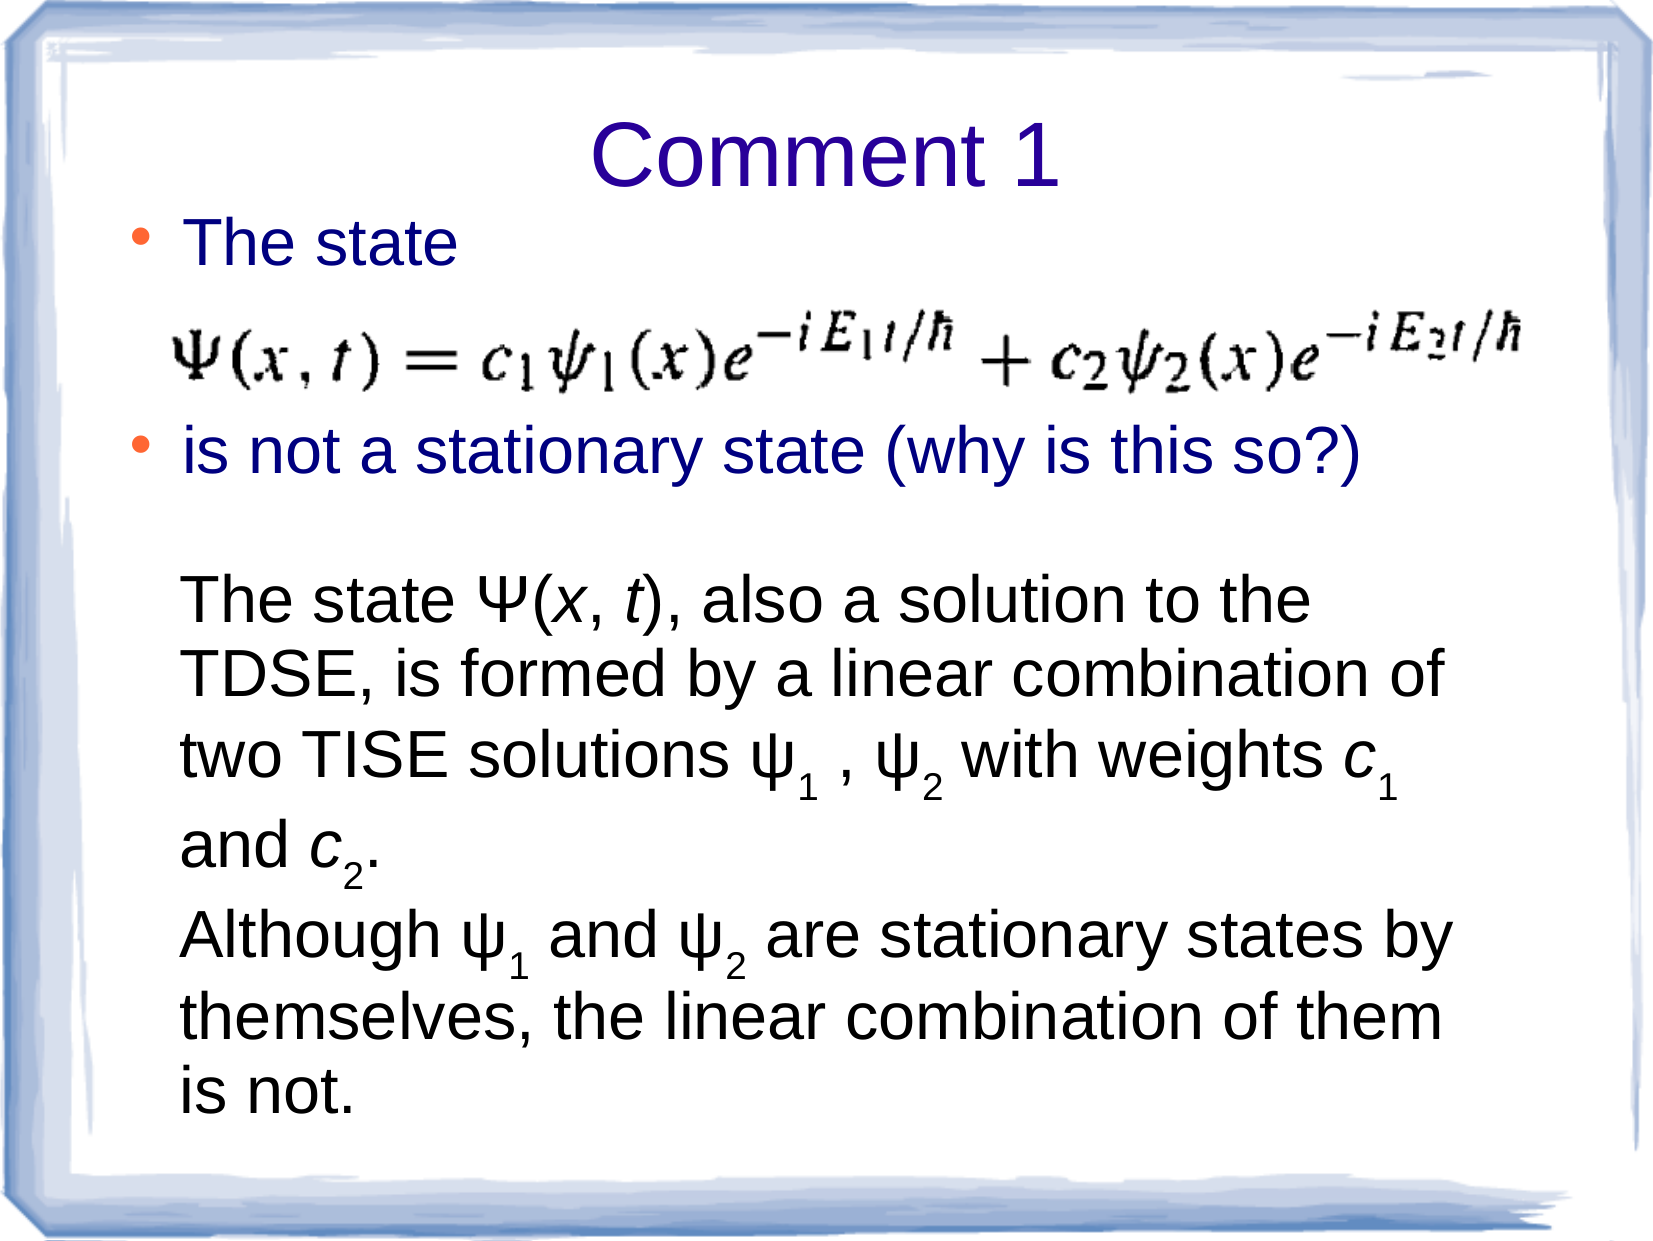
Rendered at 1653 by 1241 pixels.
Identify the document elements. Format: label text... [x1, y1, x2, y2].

text_box The state Ψ(x, t), also a solution to the TDSE, is formed by a linear combination of two TISE solutions ψ1 , ψ2 with weights c1 and c2. Although ψ1 and ψ2 are stationary states by themselves, the linear combination of them is not. [164, 555, 1515, 1153]
list The state is not a stationary state (why is this so?) [112, 201, 1500, 1006]
title Comment 1 [82, 49, 1571, 257]
picture [0, 0, 1653, 1241]
